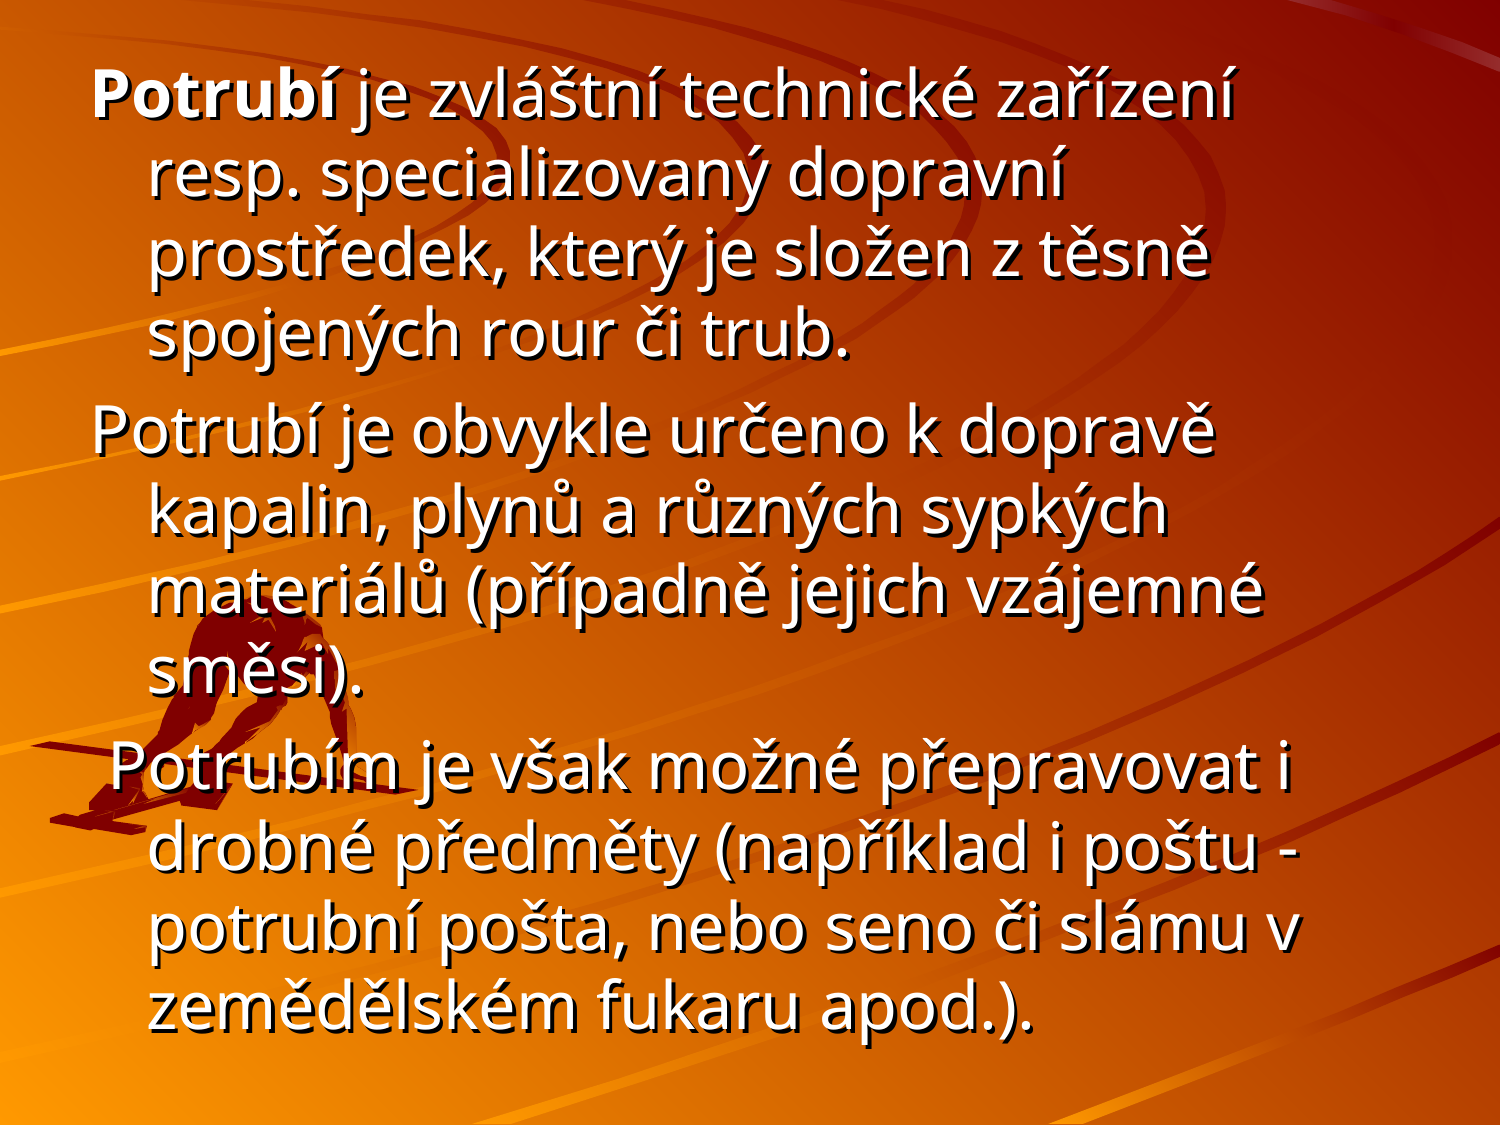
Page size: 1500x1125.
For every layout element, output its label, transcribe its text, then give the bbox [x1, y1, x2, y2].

list Potrubí je zvláštní technické zařízení resp. specializovaný dopravní prostředek, který je složen z těsně spojených rour či trub. Potrubí je obvykle určeno k dopravě kapalin, plynů a různých sypkých materiálů (případně jejich vzájemné směsi). Potrubím je však možné přepravovat i drobné předměty (například i poštu - potrubní pošta, nebo seno či slámu v zemědělském fukaru apod.). [75, 42, 1426, 1071]
